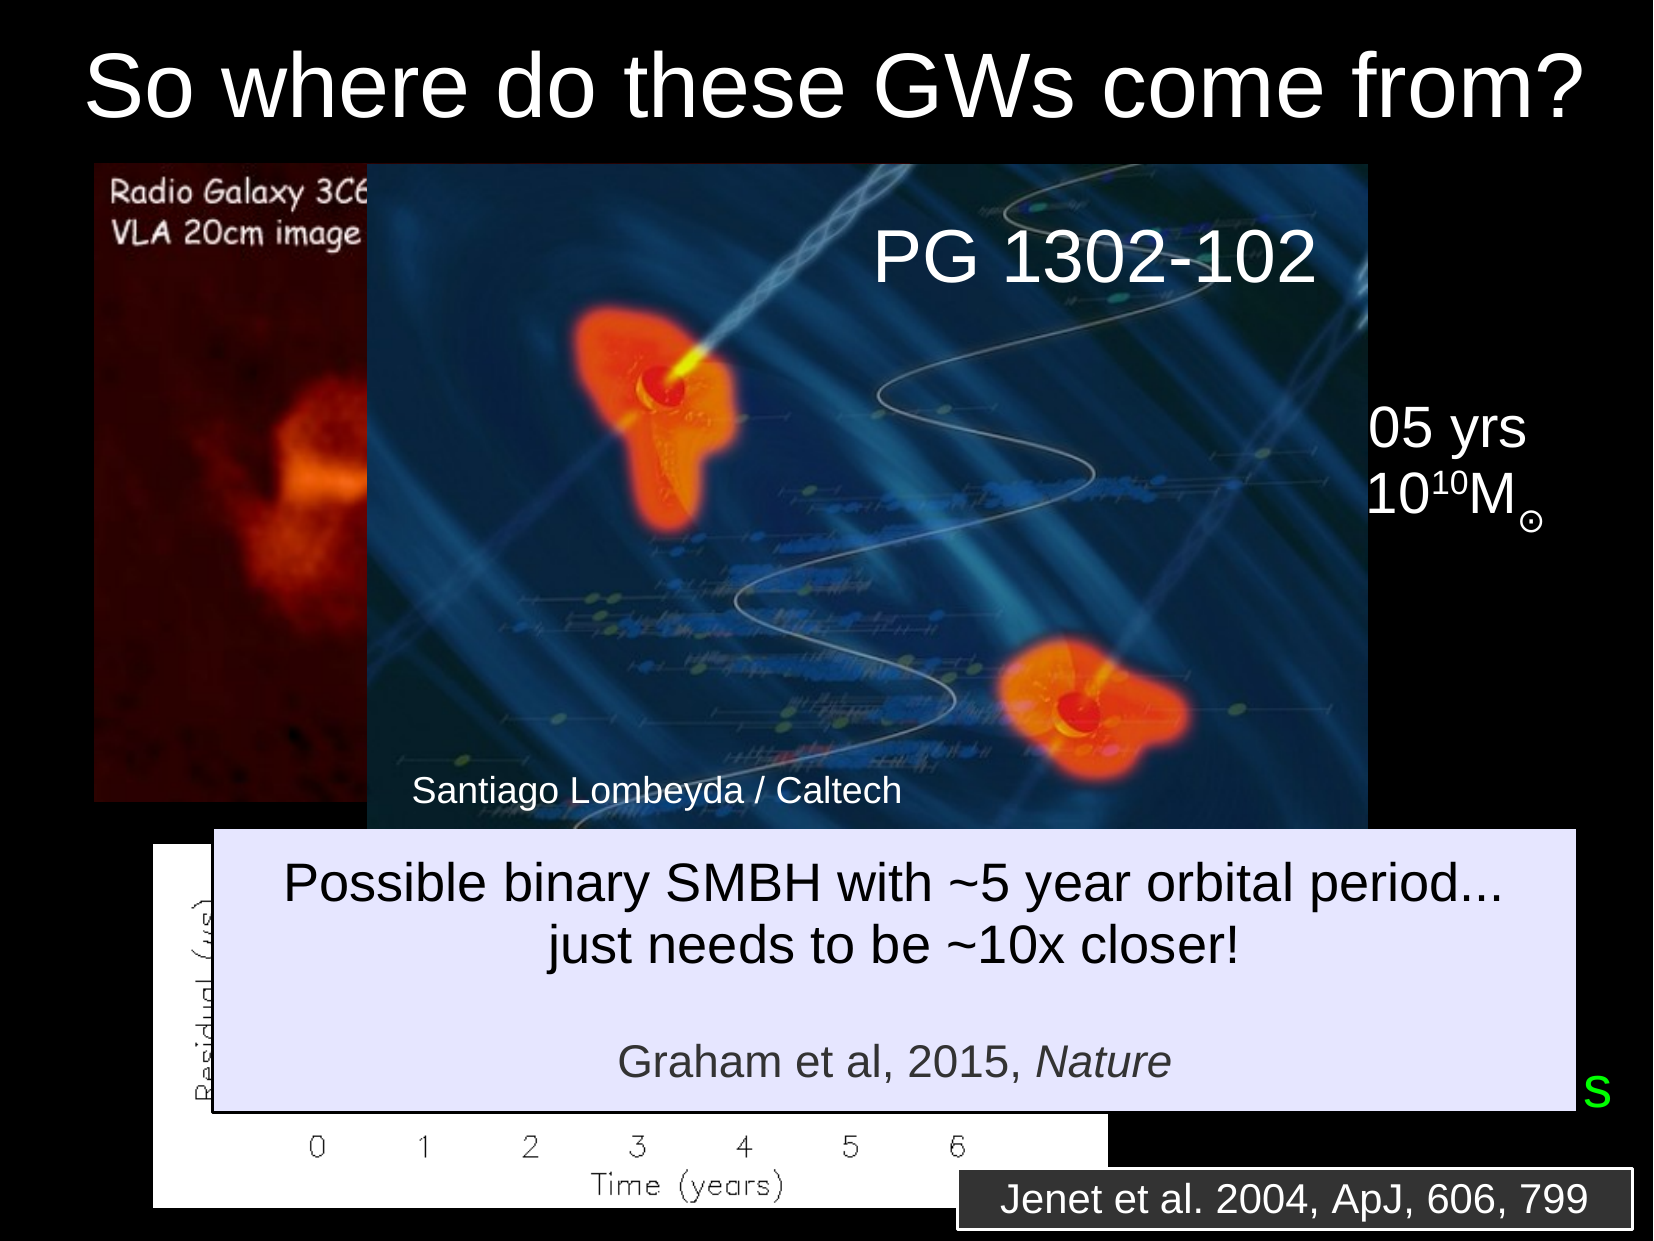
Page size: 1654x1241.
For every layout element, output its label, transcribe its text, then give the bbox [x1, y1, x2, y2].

text_box Ruled out by MSP observations [1138, 988, 1612, 1121]
text_box Santiago Lombeyda / Caltech [411, 769, 903, 812]
text_box Possible binary SMBH with ~5 year orbital period... just needs to be ~10x closer! Graham et al, 2015, Nature [212, 827, 1578, 1113]
picture [94, 163, 1368, 830]
picture [153, 844, 1108, 1208]
text_box Jenet et al. 2004, ApJ, 606, 799 [957, 1168, 1633, 1230]
title So where do these GWs come from? [58, 34, 1613, 138]
text_box 3C66B At z = 0.02 Orbital period 1.05 yrs Total mass 5.4x1010M⊙ (Sudou et al 2003) [1368, 225, 1539, 597]
text_box PG 1302-102 [872, 214, 1319, 299]
